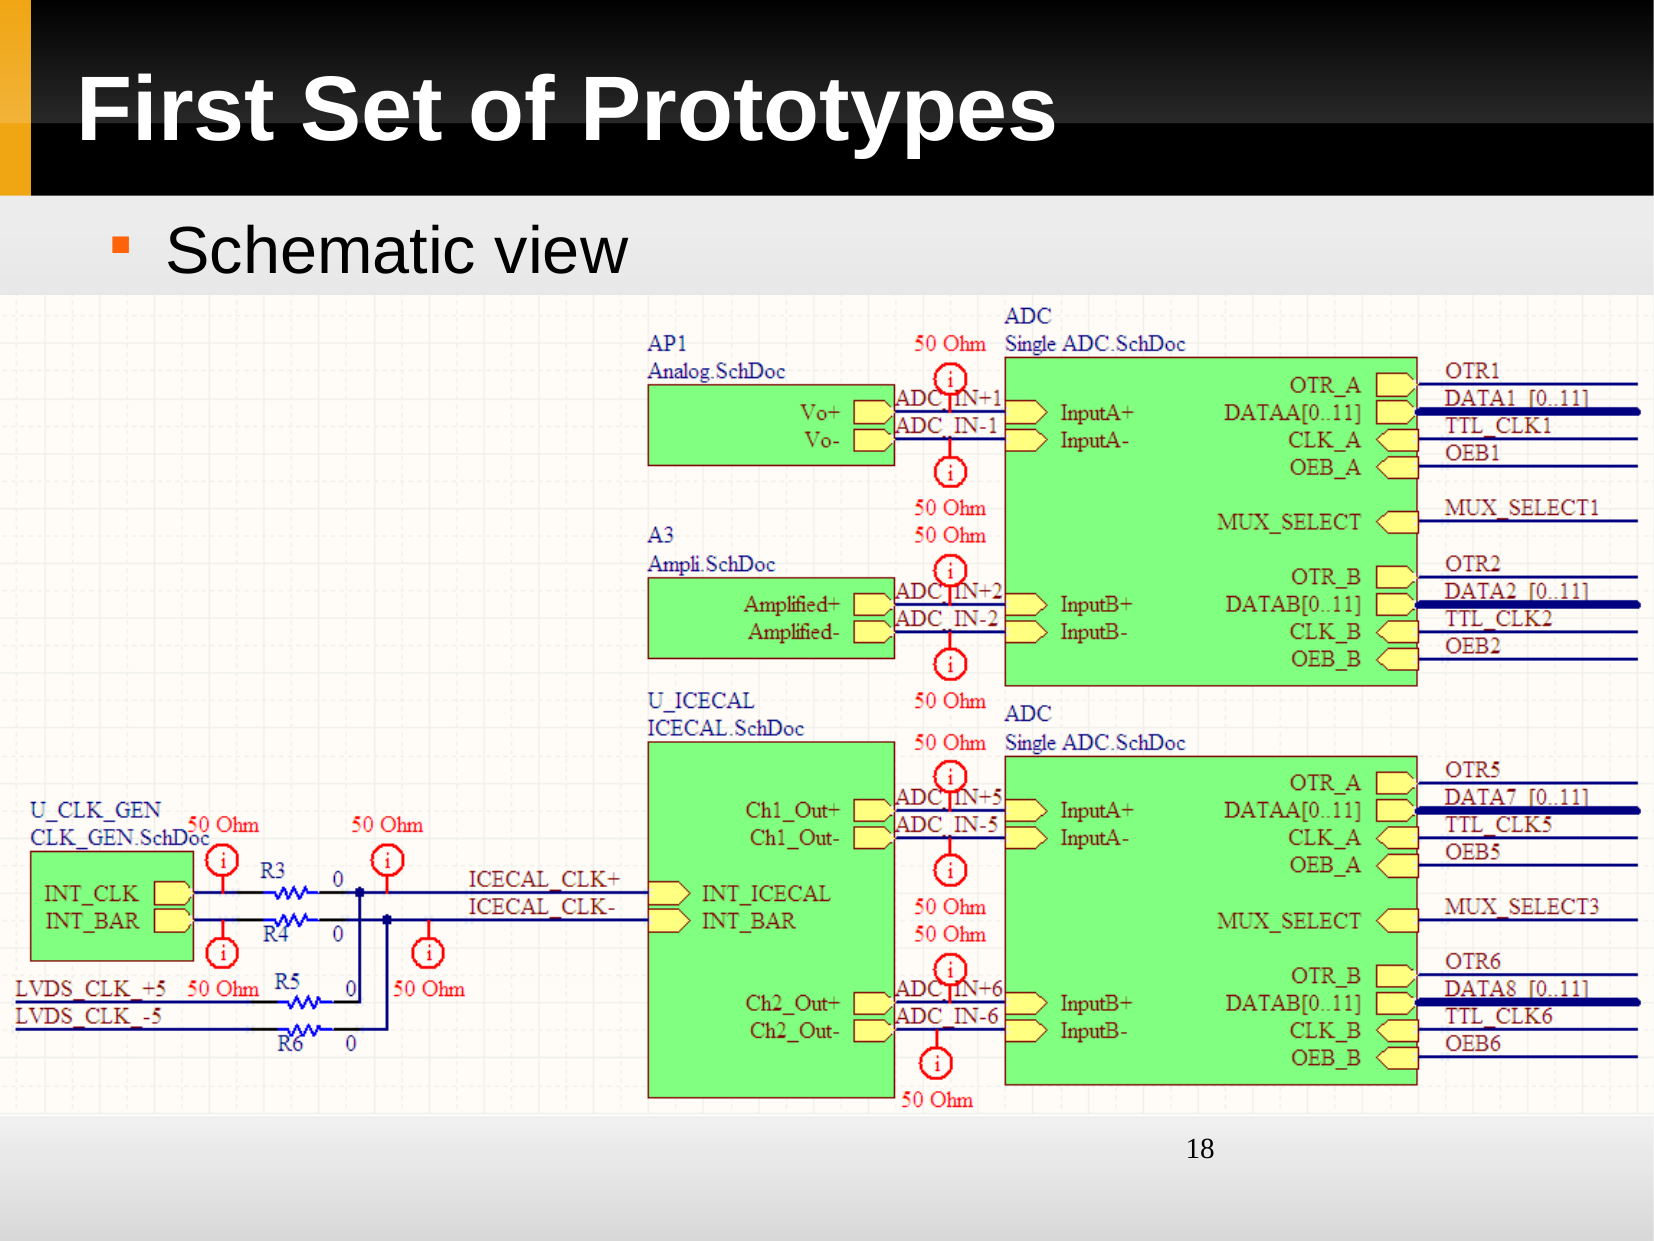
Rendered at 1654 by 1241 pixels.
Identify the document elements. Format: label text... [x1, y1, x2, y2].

list Schematic view [76, 206, 1565, 295]
title First Set of Prototypes [76, 7, 1565, 200]
text_box [1185, 1129, 1571, 1216]
picture [0, 295, 1654, 1116]
